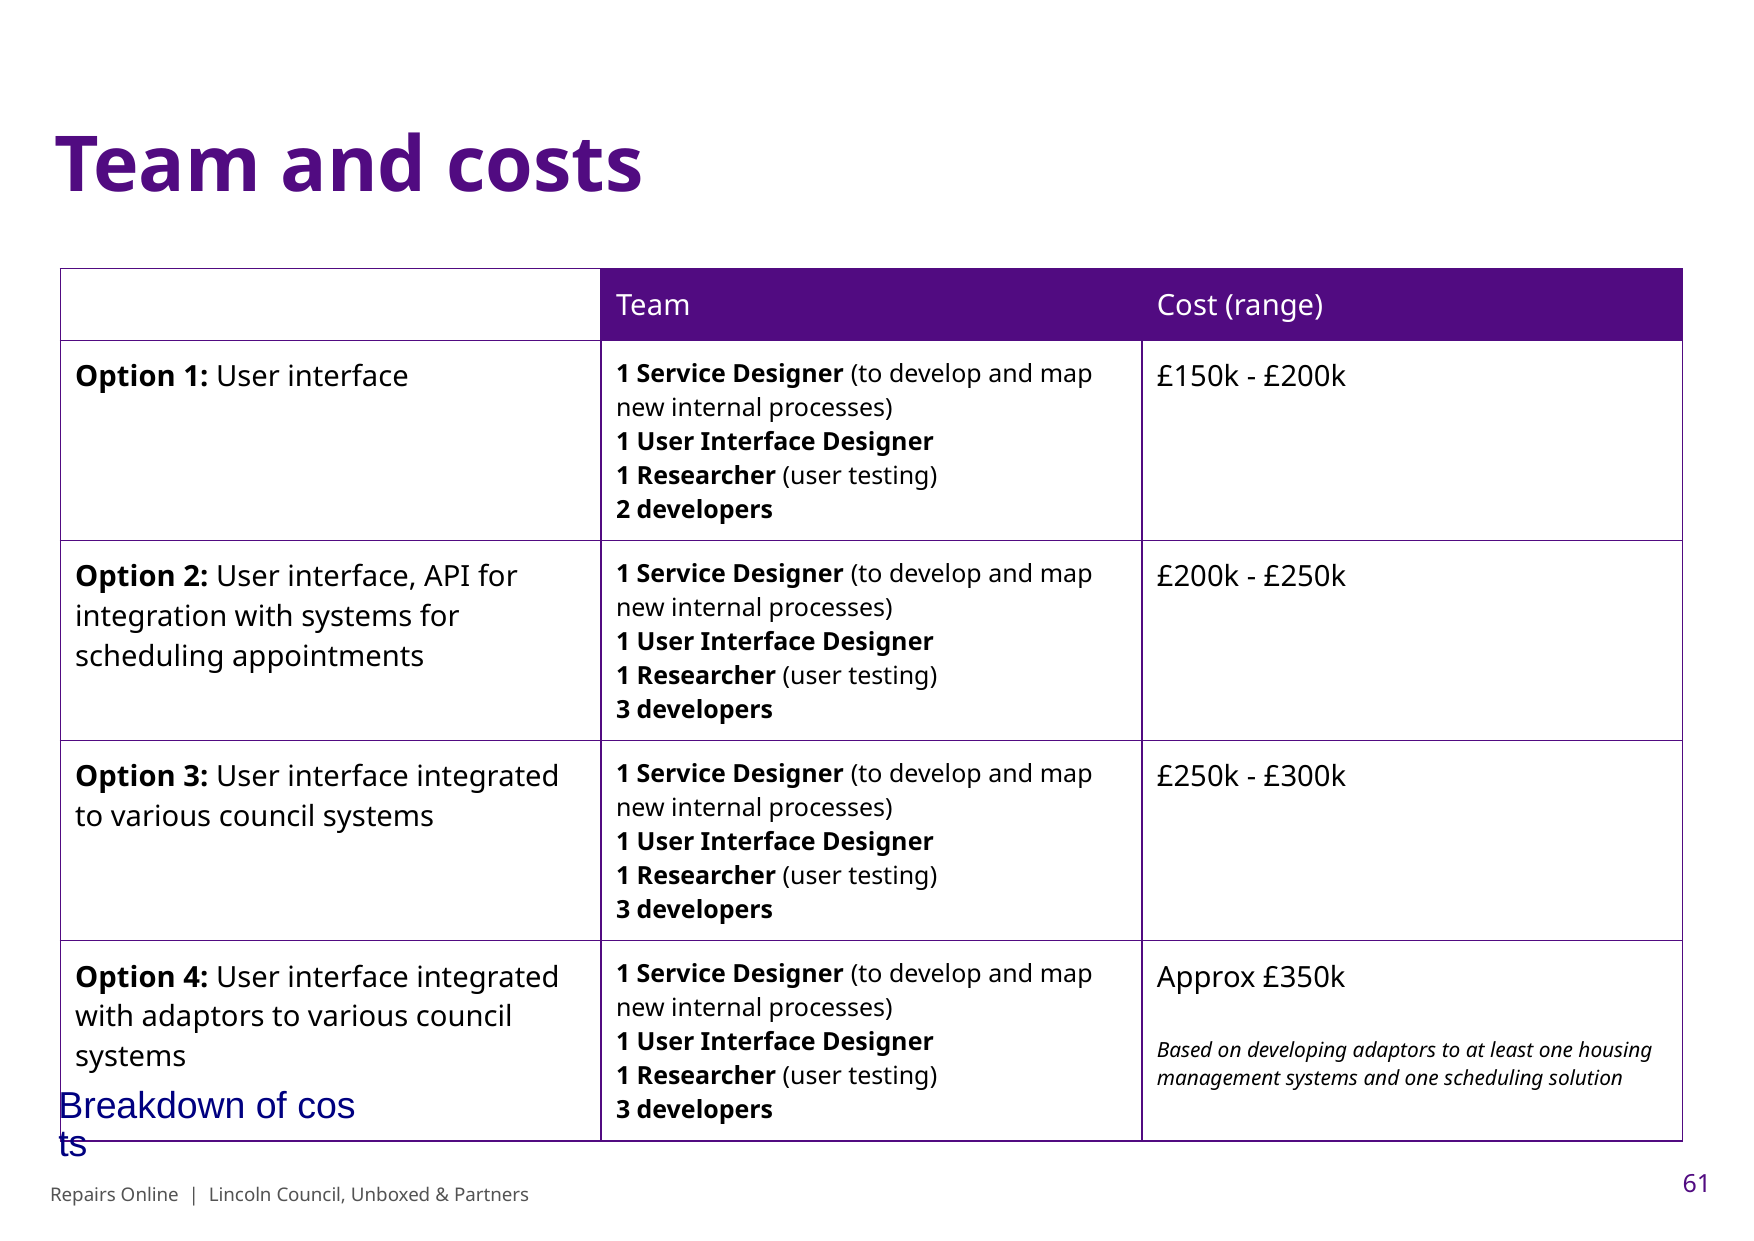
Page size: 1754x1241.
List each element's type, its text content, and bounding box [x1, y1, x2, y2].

table_header [61, 269, 600, 340]
table_cell £150k - £200k [1143, 341, 1682, 540]
table_cell Option 3: User interface integrated to various council systems [61, 741, 600, 940]
table_cell 1 Service Designer (to develop and map new internal processes) 1 User Interface Designer 1 Researcher (user testing) 3 developers [602, 941, 1141, 1140]
text_box Breakdown of costs [43, 1066, 378, 1137]
table_cell Option 4: User interface integrated with adaptors to various council systems [61, 941, 600, 1140]
table_header Team [602, 269, 1141, 340]
table_cell Approx £350k Based on developing adaptors to at least one housing management systems and one scheduling solution [1143, 941, 1682, 1140]
table_cell £200k - £250k [1143, 541, 1682, 740]
table_header Cost (range) [1143, 269, 1682, 340]
table_cell Option 2: User interface, API for integration with systems for scheduling appointments [61, 541, 600, 740]
slide_number <number> [1625, 1136, 1731, 1232]
table_cell Option 1: User interface [61, 341, 600, 540]
table_cell £250k - £300k [1143, 741, 1682, 940]
table_cell 1 Service Designer (to develop and map new internal processes) 1 User Interface Designer 1 Researcher (user testing) 2 developers [602, 341, 1141, 540]
table_cell 1 Service Designer (to develop and map new internal processes) 1 User Interface Designer 1 Researcher (user testing) 3 developers [602, 741, 1141, 940]
table_cell 1 Service Designer (to develop and map new internal processes) 1 User Interface Designer 1 Researcher (user testing) 3 developers [602, 541, 1141, 740]
title Team and costs [35, 94, 887, 235]
